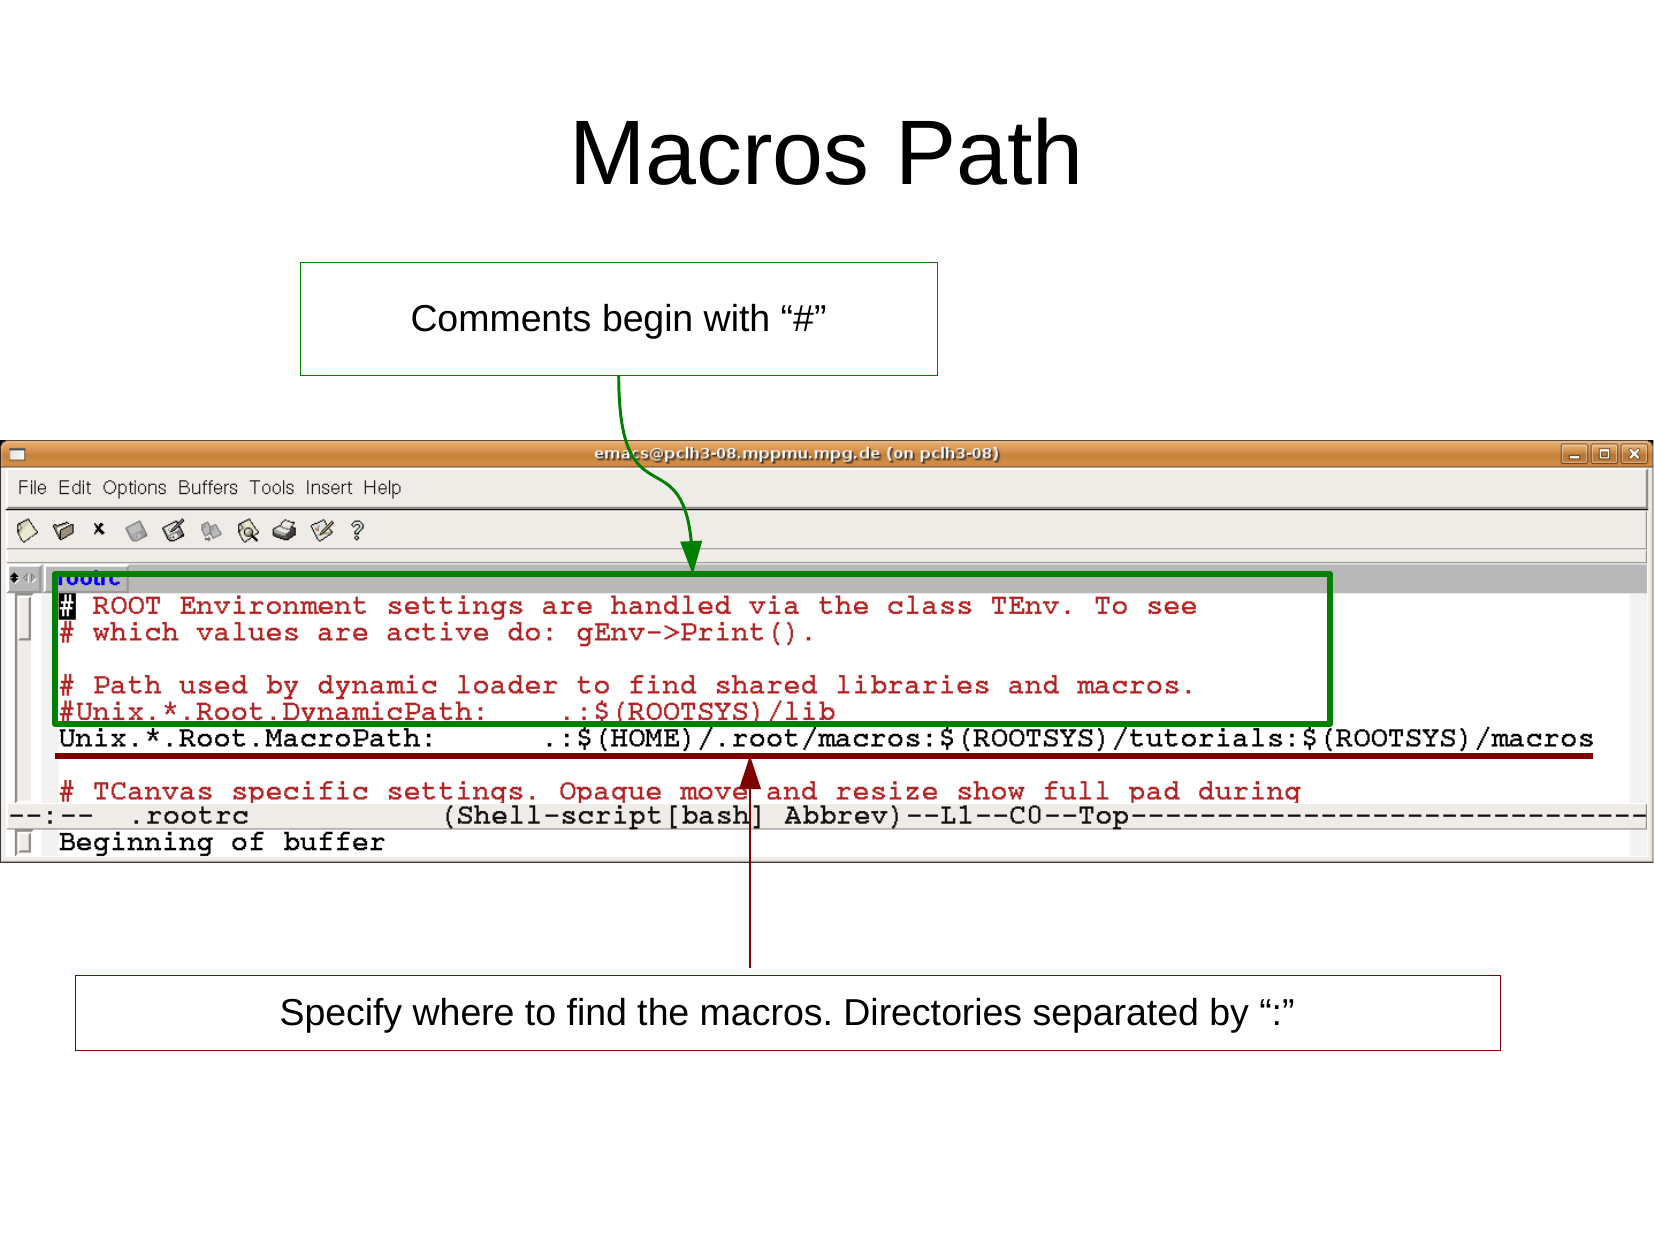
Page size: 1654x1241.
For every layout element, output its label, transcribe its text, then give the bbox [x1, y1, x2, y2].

picture [0, 440, 1654, 863]
picture [58, 577, 1327, 721]
text_box Comments begin with “#” [300, 262, 938, 376]
text_box Specify where to find the macros. Directories separated by “:” [75, 975, 1501, 1051]
title Macros Path [82, 49, 1571, 257]
